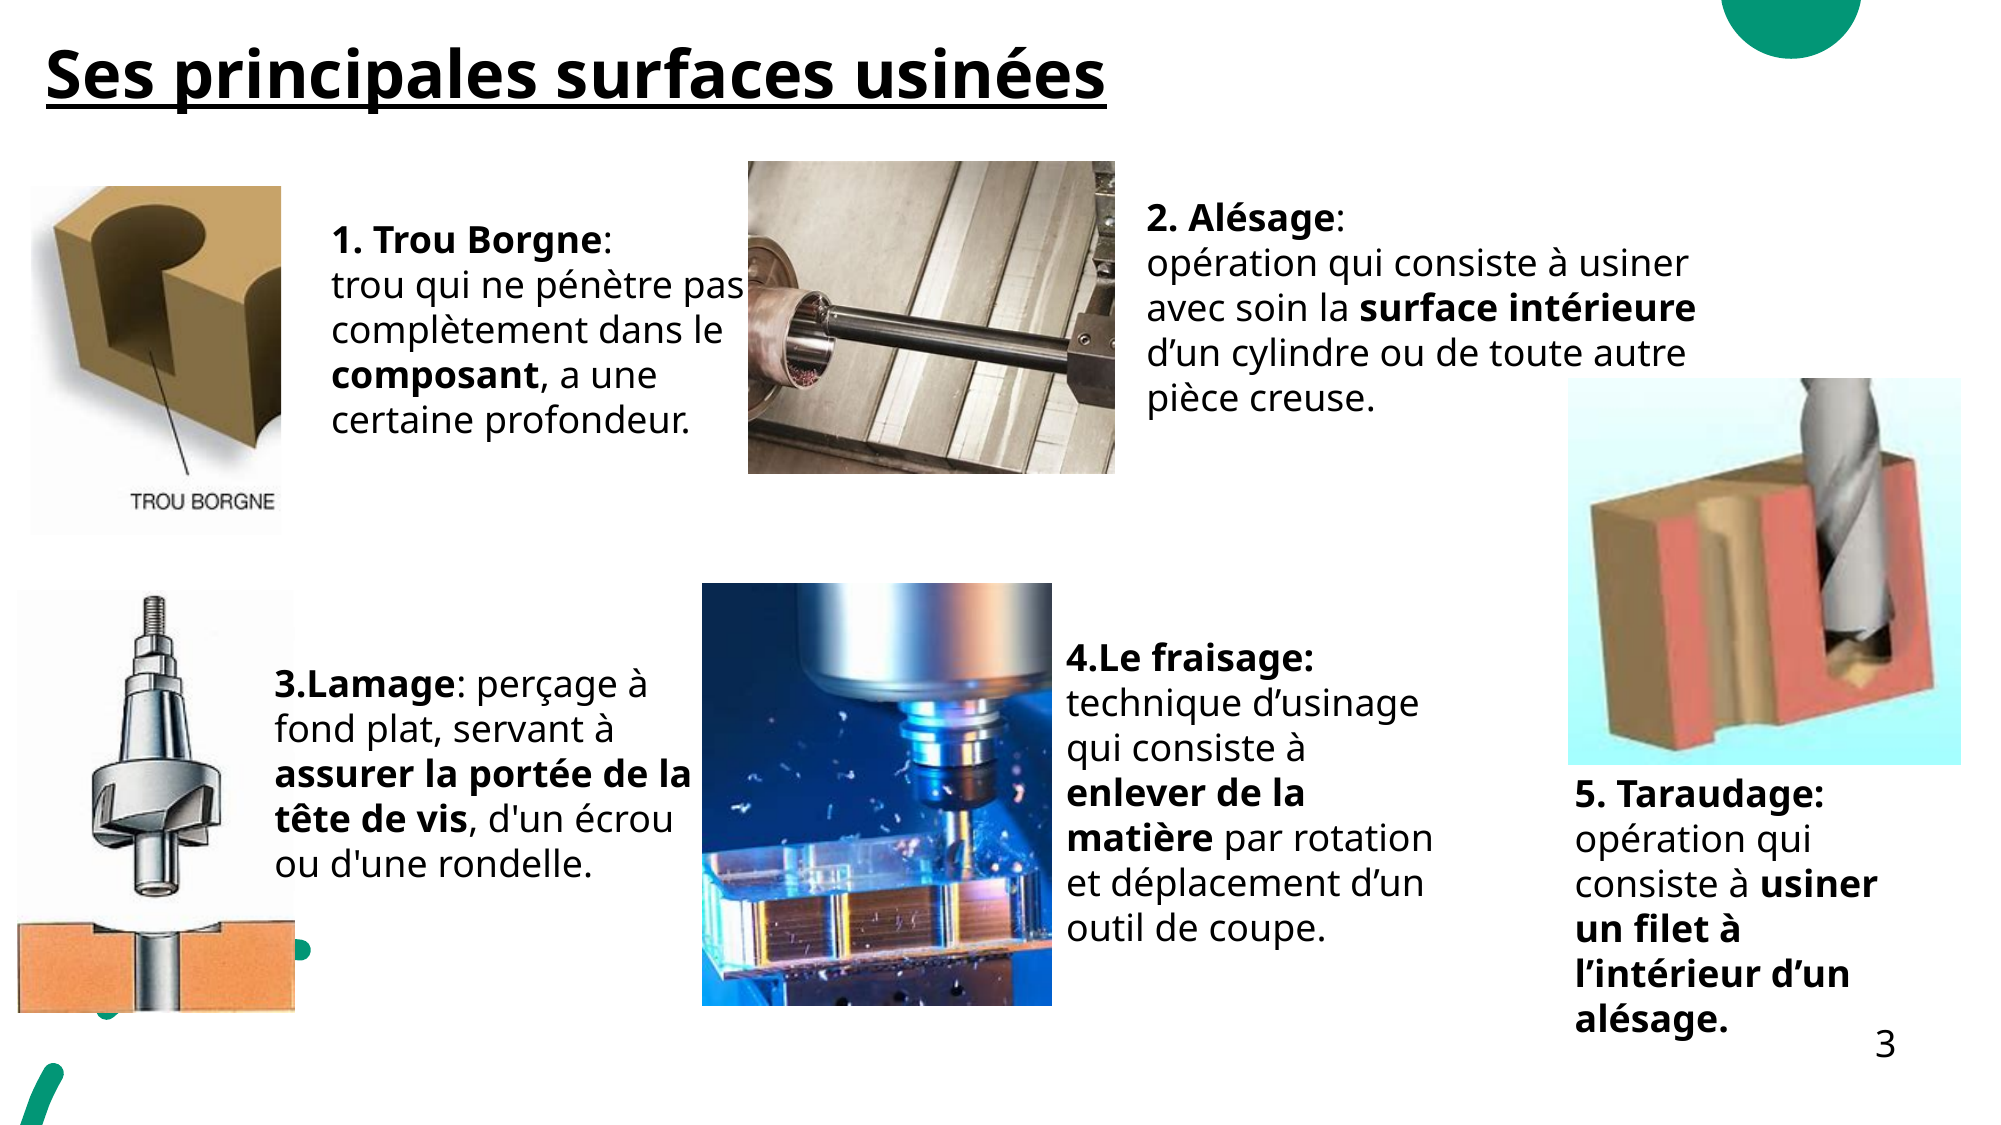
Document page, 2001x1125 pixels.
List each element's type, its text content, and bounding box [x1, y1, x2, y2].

picture [1568, 378, 1961, 766]
text_box 4.Le fraisage: technique d’usinage qui consiste à enlever de la matière par rotation et déplacement d’un outil de coupe. [1051, 626, 1468, 960]
picture [17, 590, 295, 1013]
picture [702, 583, 1052, 1006]
text_box 2. Alésage: opération qui consiste à usiner avec soin la surface intérieure d’un cylindre ou de toute autre pièce creuse. [1131, 186, 1713, 430]
picture [30, 186, 282, 535]
text_box 5. Taraudage: opération qui consiste à usiner un filet à l’intérieur d’un alésage. [1559, 762, 1953, 1006]
text_box 3.Lamage: perçage à fond plat, servant à assurer la portée de la tête de vis, d'un écrou ou d'une rondelle. [259, 652, 702, 896]
text_box 1. Trou Borgne: trou qui ne pénètre pas complètement dans le composant, a une certaine profondeur. [316, 208, 748, 452]
text_box 3 [1860, 1012, 1983, 1073]
picture [748, 161, 1115, 474]
list Ses principales surfaces usinées [30, 33, 1756, 667]
